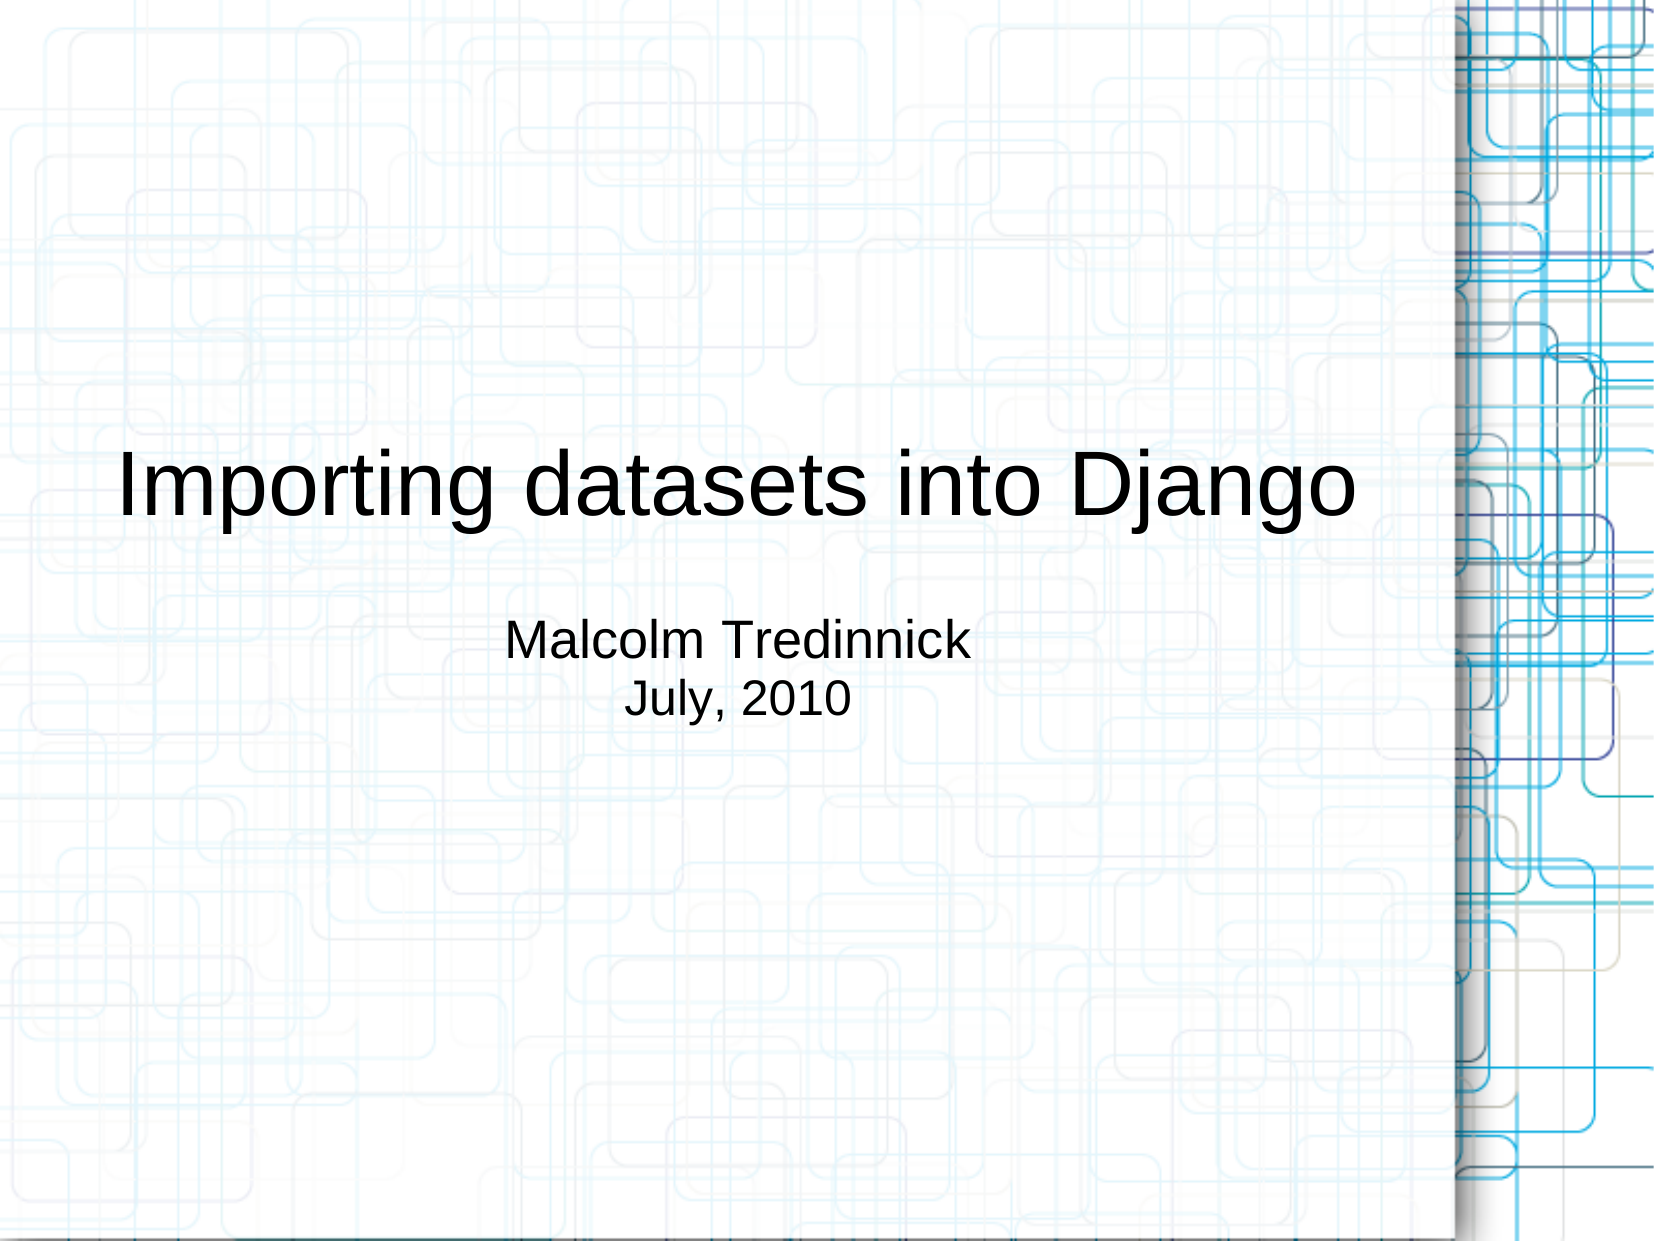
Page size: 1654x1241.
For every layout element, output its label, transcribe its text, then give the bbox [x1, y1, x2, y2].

subtitle Importing datasets into Django Malcolm Tredinnick July, 2010 [59, 56, 1418, 1102]
picture [0, 0, 1654, 1241]
